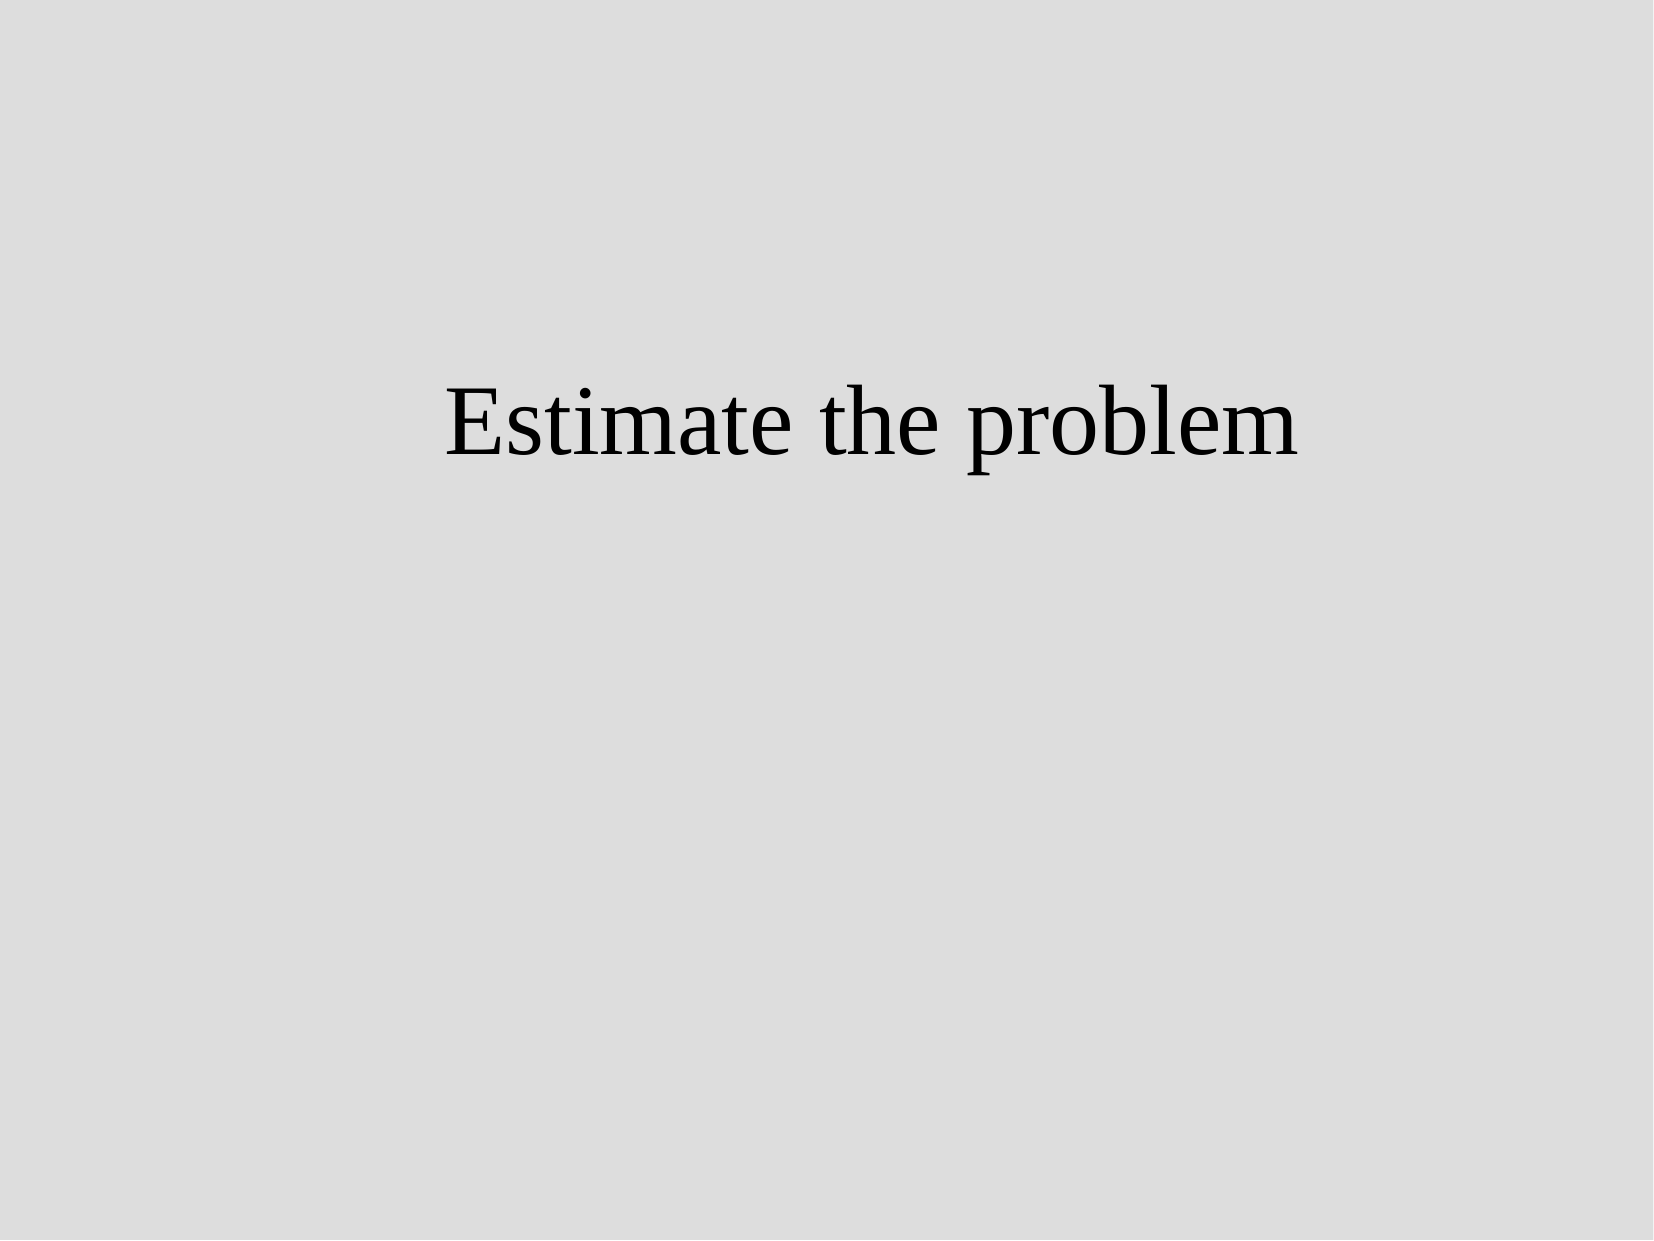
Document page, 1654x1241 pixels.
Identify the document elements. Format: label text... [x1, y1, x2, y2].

text_box Estimate the problem [271, 357, 1473, 484]
subtitle [82, 49, 1571, 1010]
